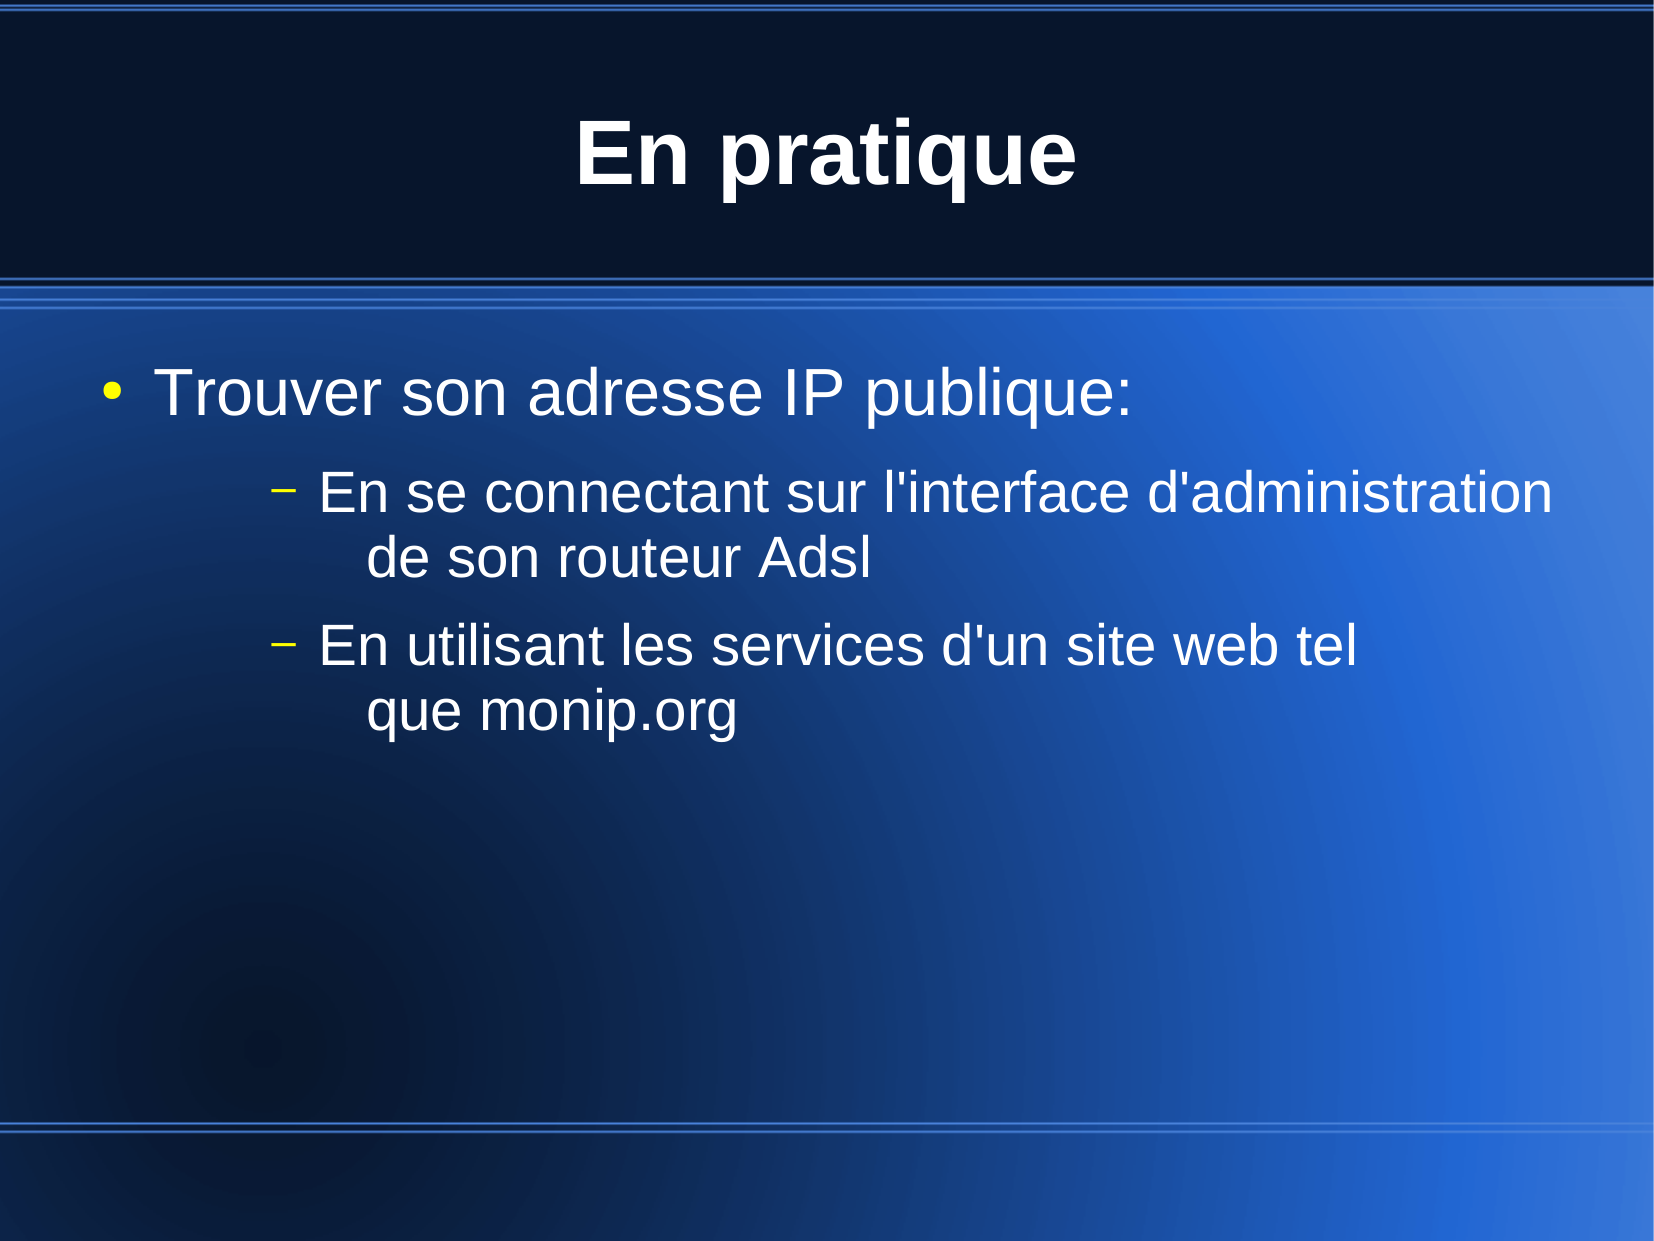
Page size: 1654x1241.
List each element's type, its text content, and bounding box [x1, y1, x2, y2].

title En pratique [82, 49, 1571, 257]
picture [0, 0, 1654, 1241]
list Trouver son adresse IP publique: En se connectant sur l'interface d'administration de son routeur Adsl En utilisant les services d'un site web tel que monip.org [82, 355, 1571, 1174]
